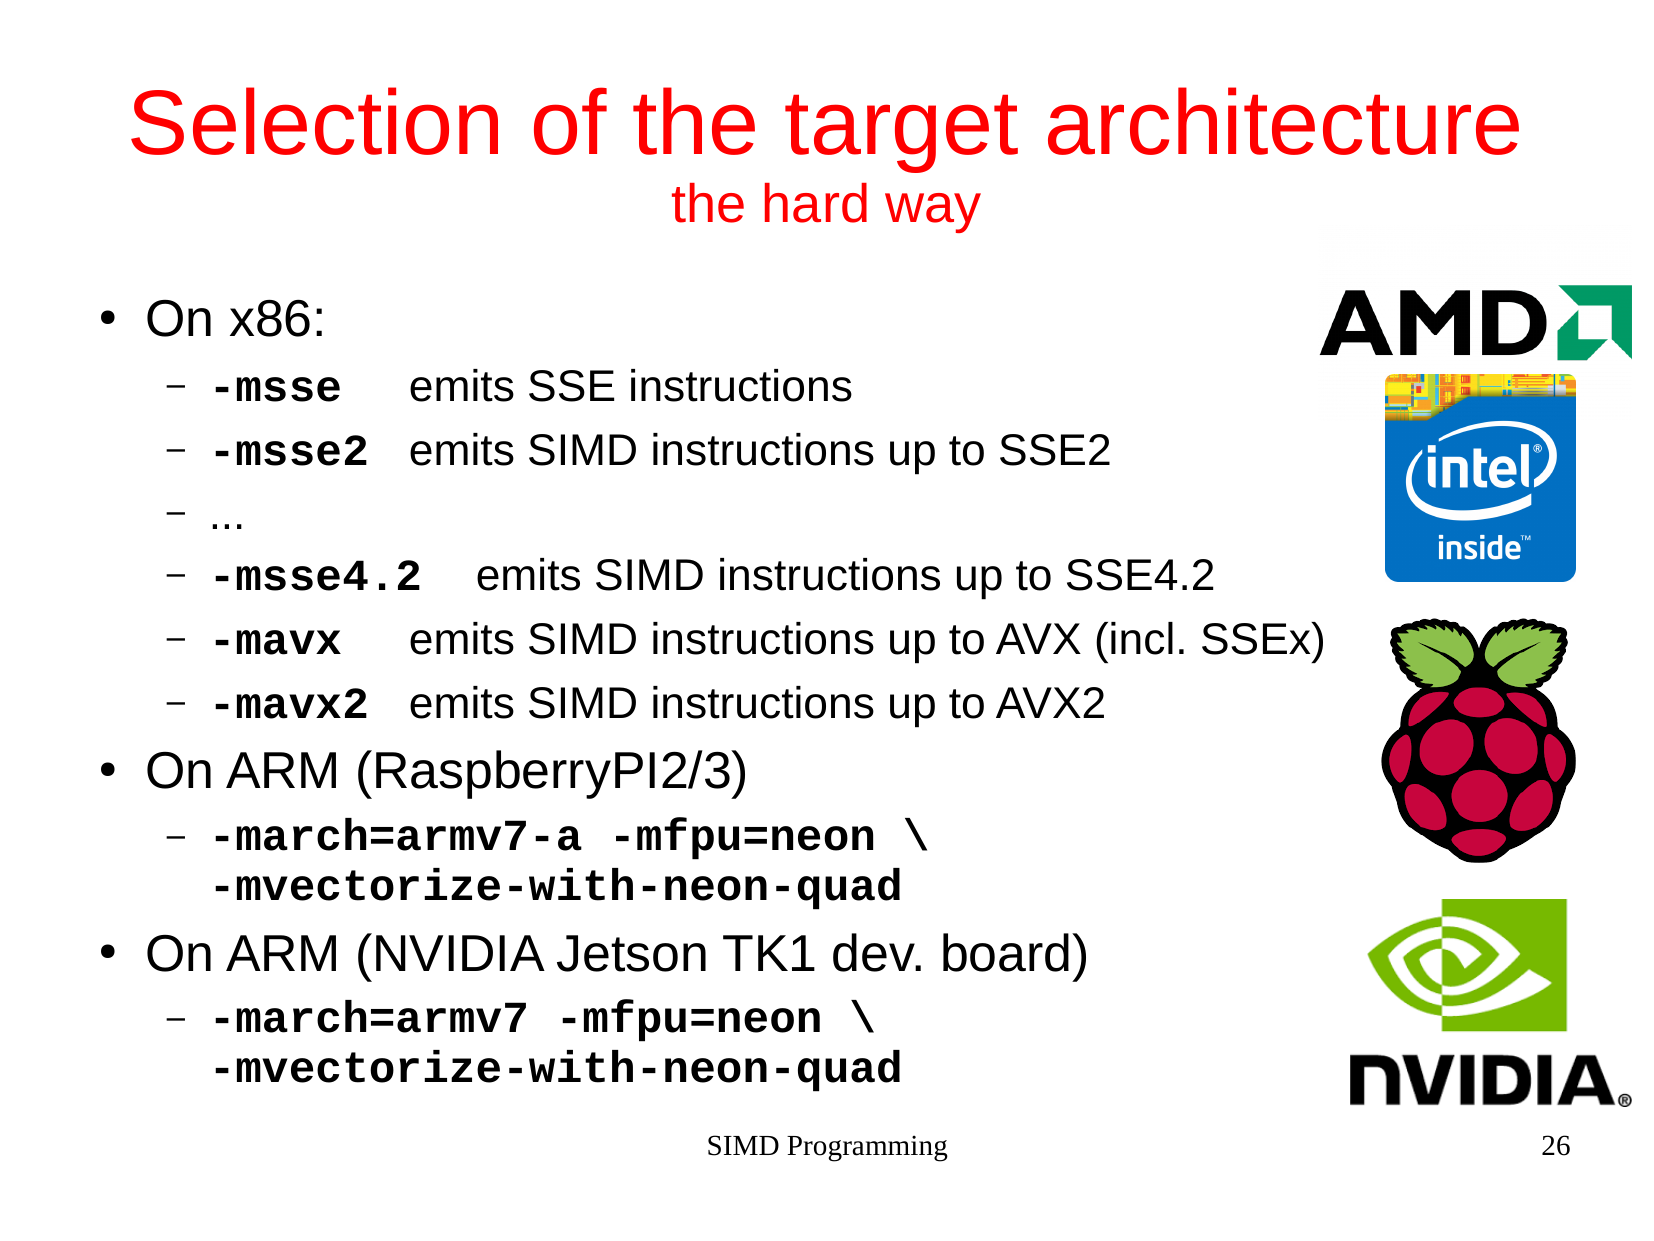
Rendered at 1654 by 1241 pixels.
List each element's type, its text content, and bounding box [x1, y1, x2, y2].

title Selection of the target architecture the hard way [82, 49, 1571, 257]
picture [1318, 224, 1632, 582]
picture [1350, 899, 1632, 1107]
list On x86: -msse emits SSE instructions -msse2 emits SIMD instructions up to SSE2 ... -msse4.2 emits SIMD instructions up to SSE4.2 -mavx emits SIMD instructions up to AVX (incl. SSEx) -mavx2 emits SIMD instructions up to AVX2 On ARM (RaspberryPI2/3) -march=armv7-a -mfpu=neon \ -mvectorize-with-neon-quad On ARM (NVIDIA Jetson TK1 dev. board) -march=armv7 -mfpu=neon \ -mvectorize-with-neon-quad [82, 290, 1369, 1109]
picture [1381, 618, 1576, 863]
